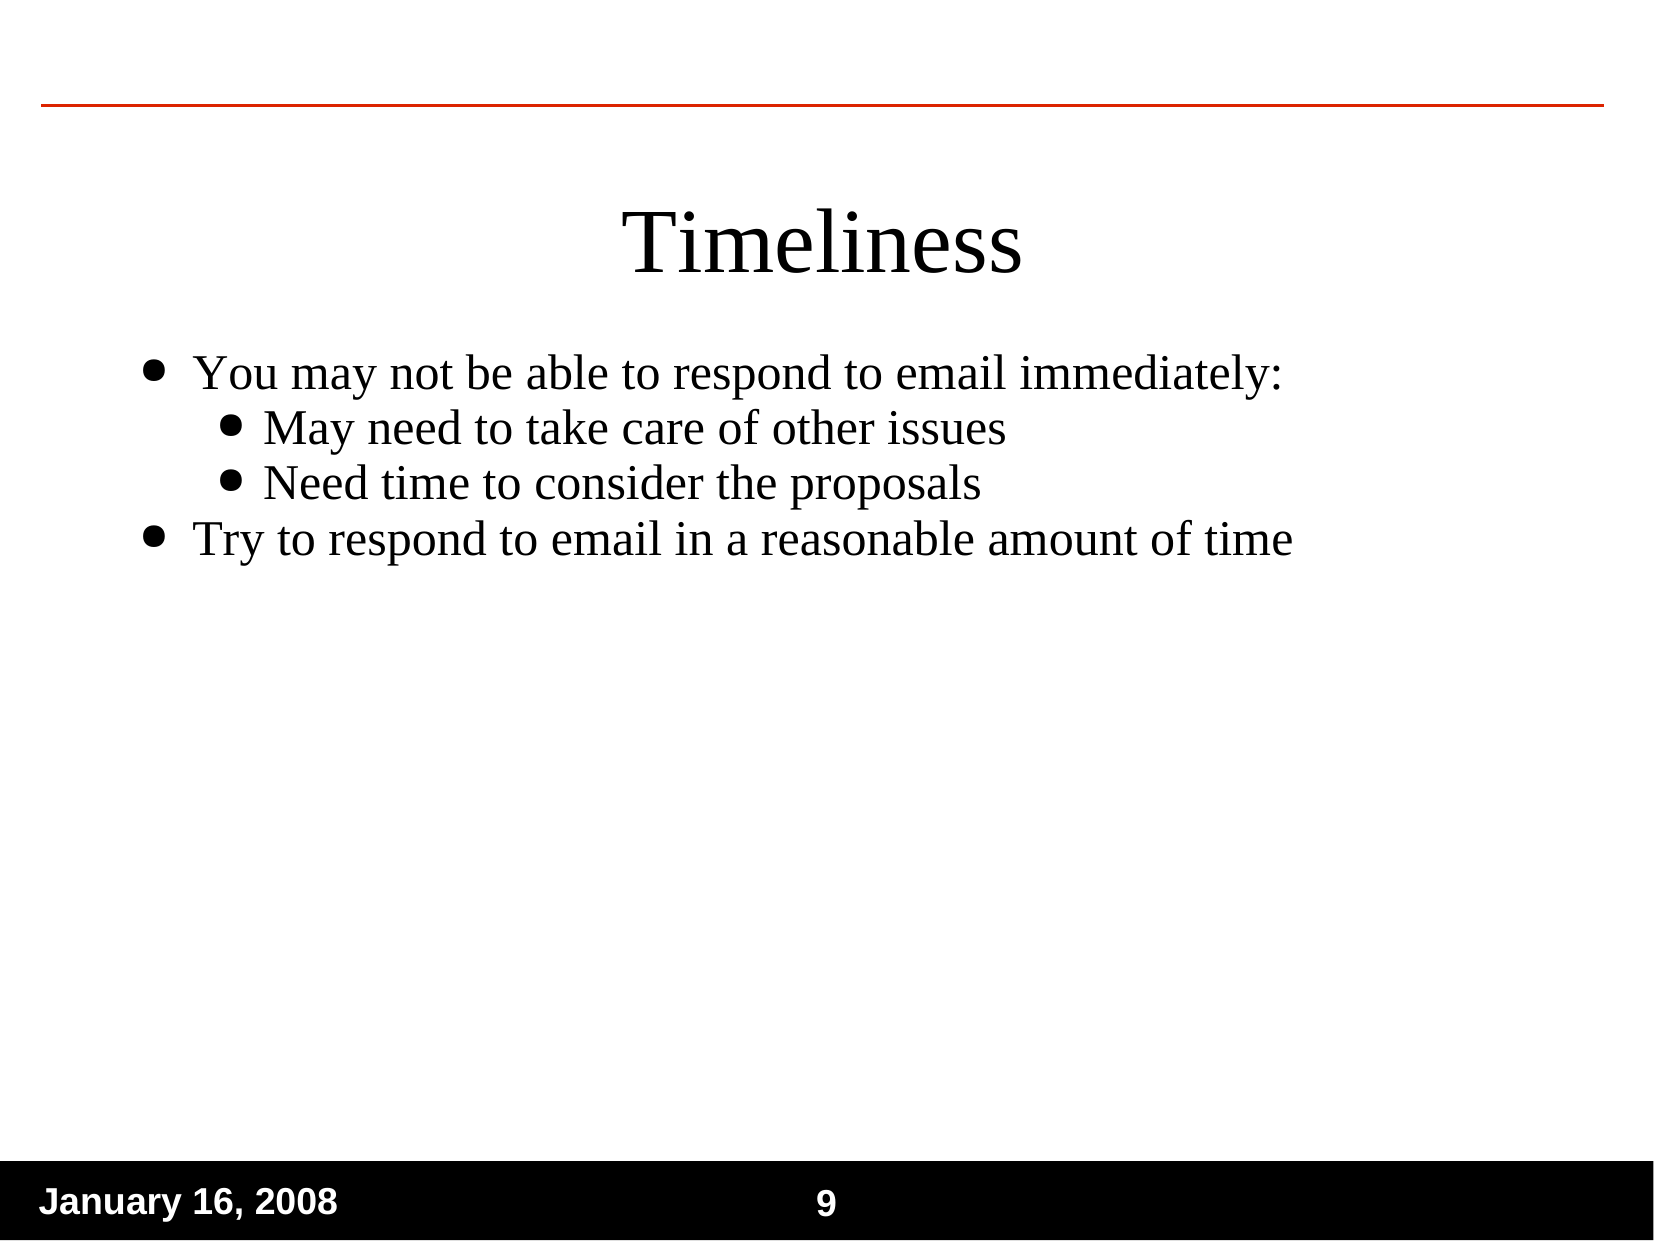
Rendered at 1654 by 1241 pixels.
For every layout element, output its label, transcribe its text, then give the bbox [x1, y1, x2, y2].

list You may not be able to respond to email immediately: May need to take care of other issues Need time to consider the proposals Try to respond to email in a reasonable amount of time [121, 344, 1534, 1127]
title Timeliness [117, 137, 1530, 346]
